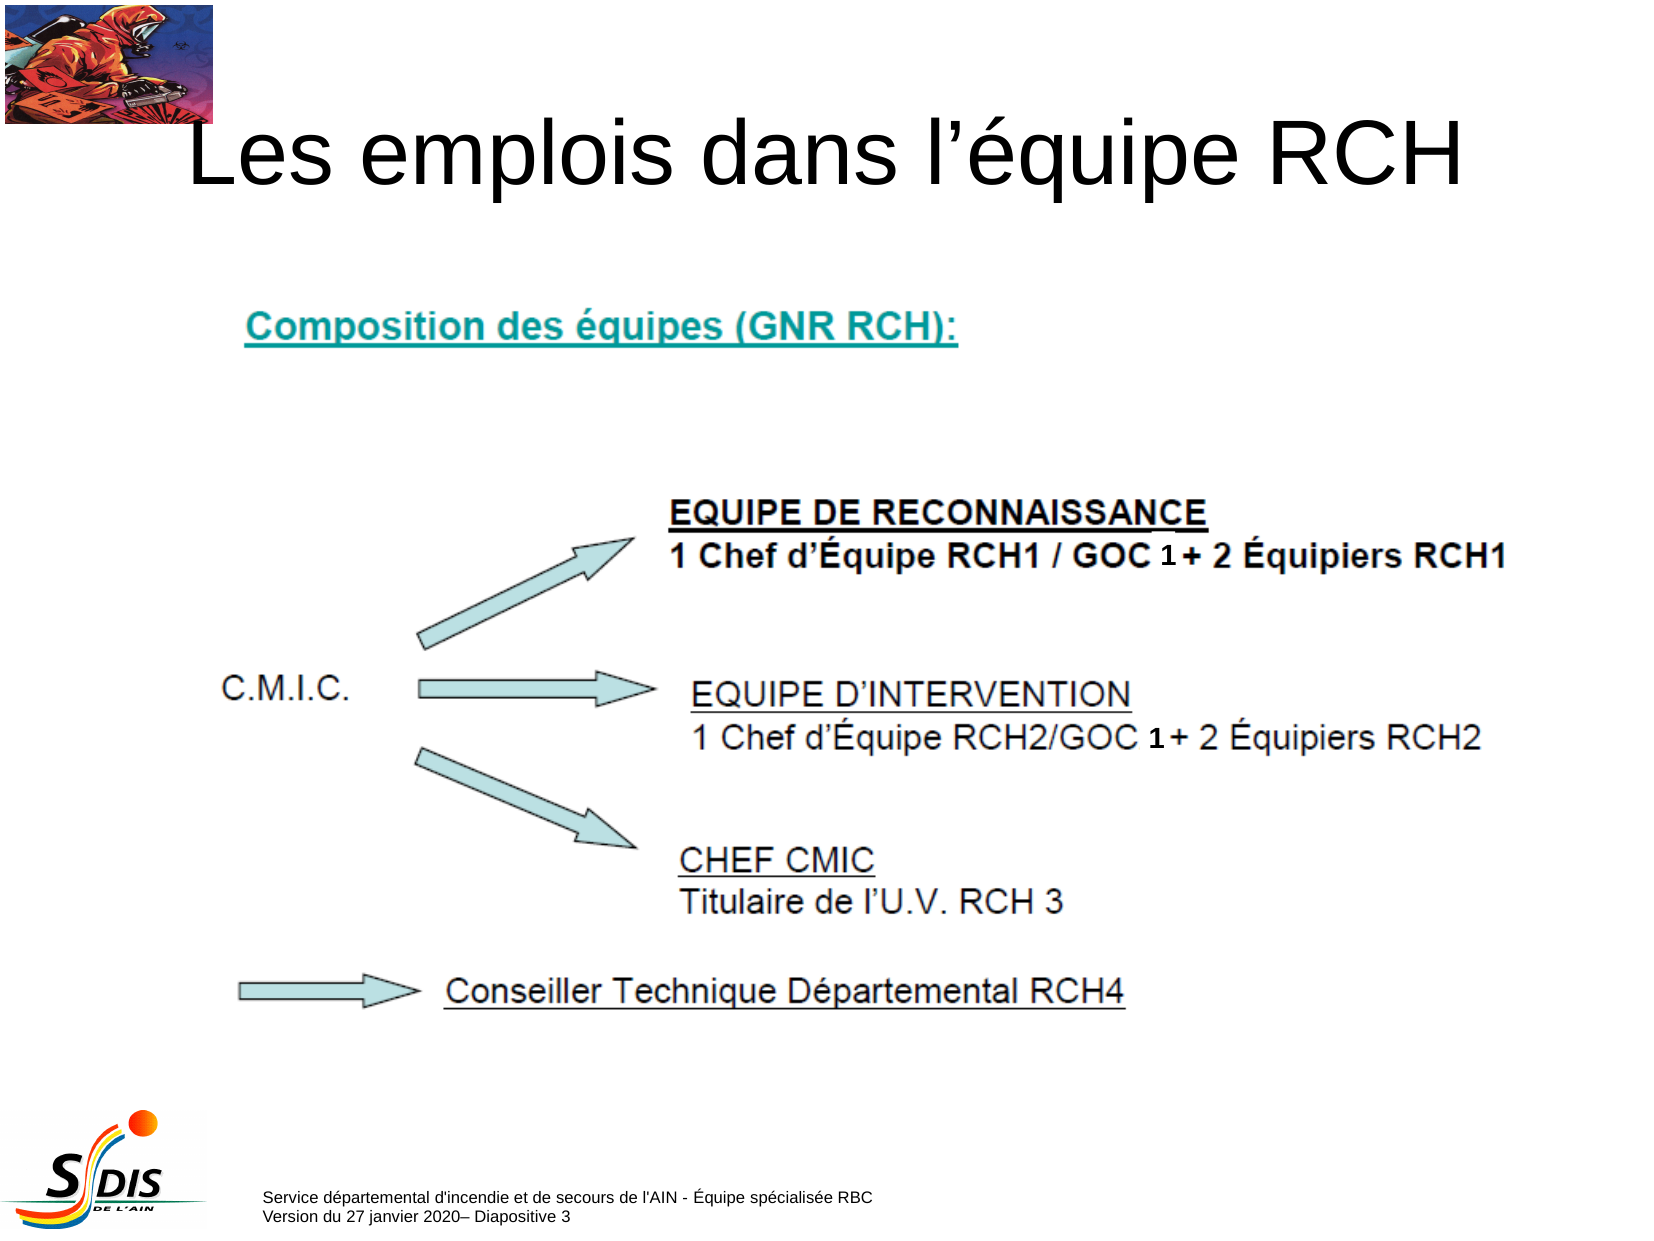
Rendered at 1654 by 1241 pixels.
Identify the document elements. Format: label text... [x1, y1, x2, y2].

subtitle [82, 220, 1501, 1123]
picture [0, 1110, 207, 1229]
picture [195, 278, 1512, 1040]
title Les emplois dans l’équipe RCH [82, 49, 1571, 257]
text_box 1 [1139, 714, 1164, 763]
picture [5, 5, 213, 124]
text_box 1 [1151, 531, 1176, 580]
